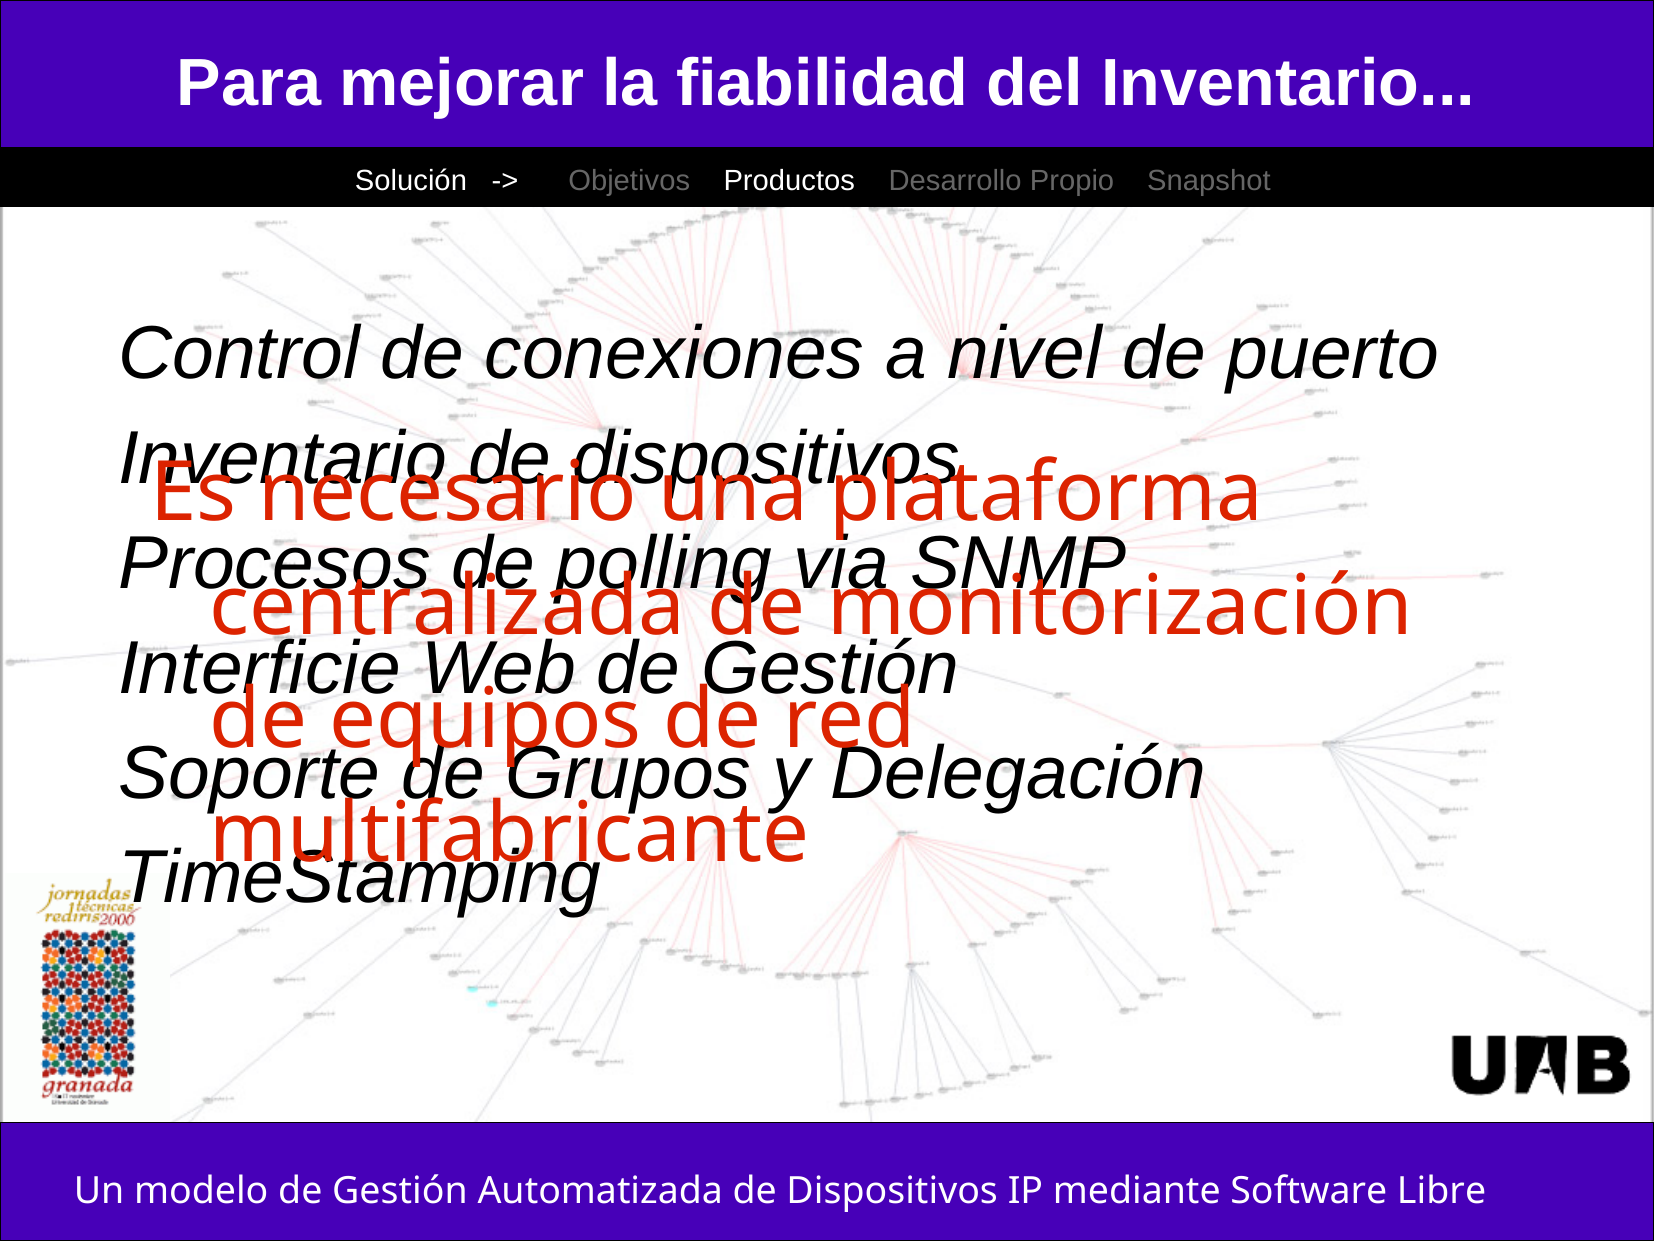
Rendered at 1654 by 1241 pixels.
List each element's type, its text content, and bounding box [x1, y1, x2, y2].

text_box Es necesario una plataforma centralizada de monitorización de equipos de red multifabricante [147, 424, 1447, 845]
title Para mejorar la fiabilidad del Inventario... [0, 11, 1654, 76]
title Solución -> Objetivos Productos Desarrollo Propio Snapshot [0, 76, 1654, 284]
picture [0, 284, 1654, 1122]
list Control de conexiones a nivel de puerto Inventario de dispositivos Procesos de polling via SNMP Interficie Web de Gestión Soporte de Grupos y Delegación TimeStamping [106, 289, 1654, 969]
